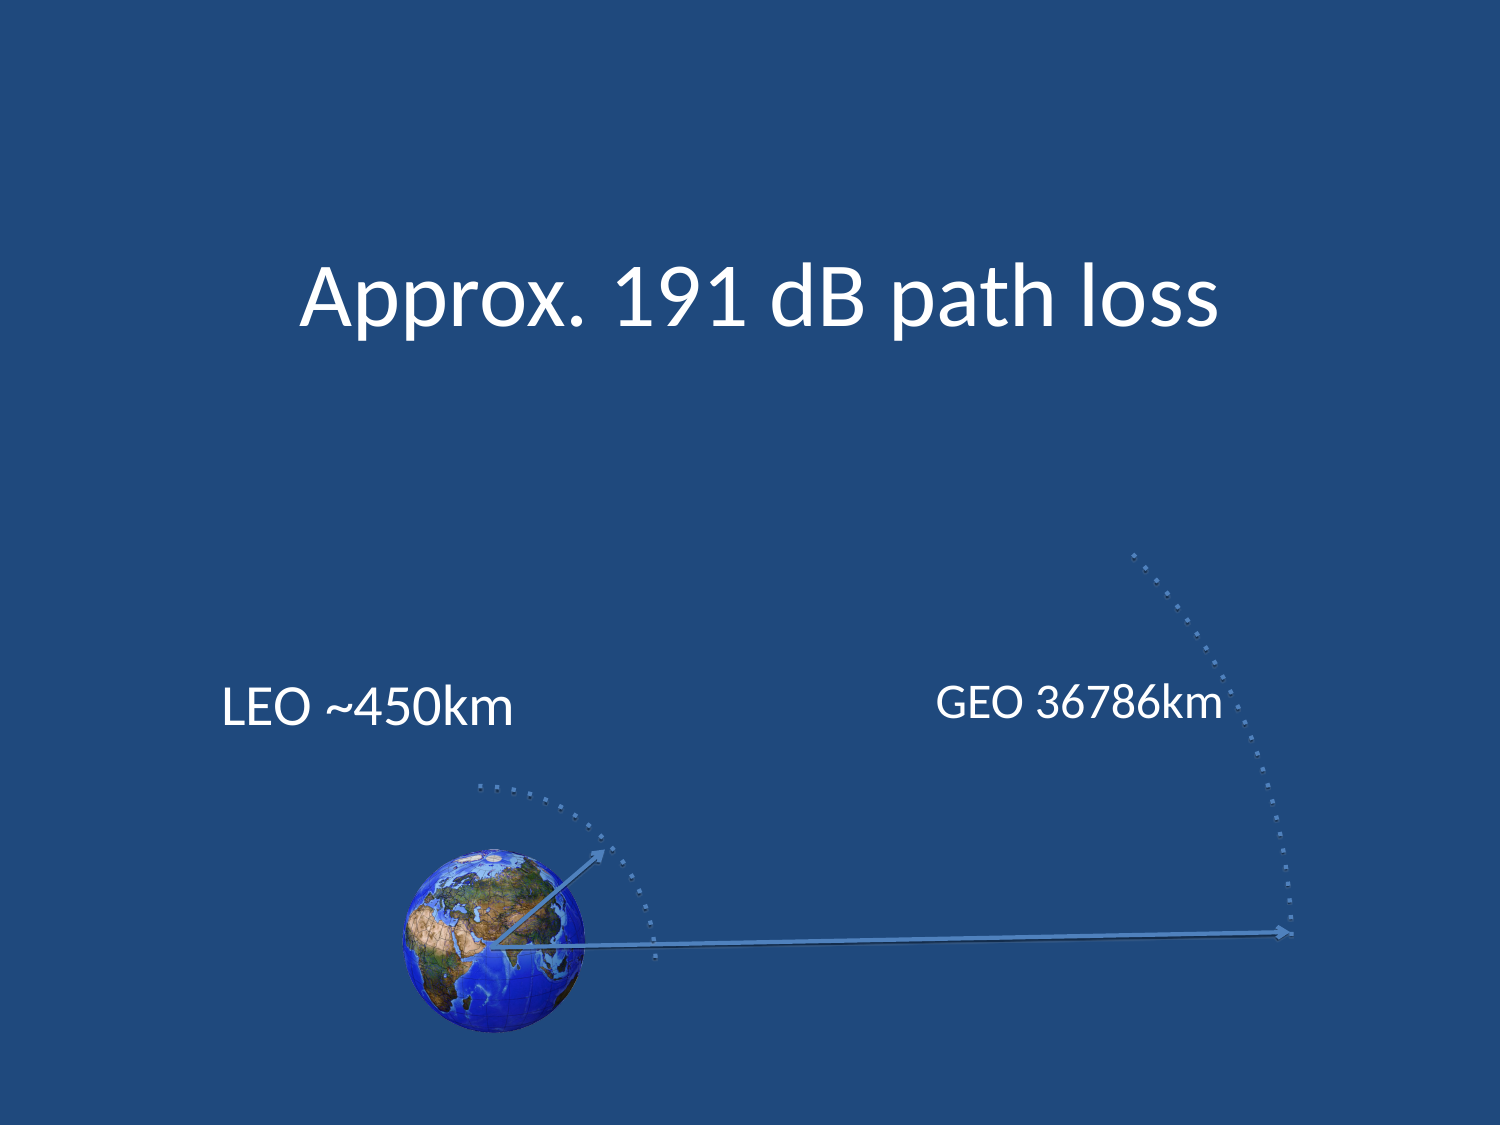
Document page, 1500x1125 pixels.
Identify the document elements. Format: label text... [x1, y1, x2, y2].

title Approx. 191 dB path loss [85, 196, 1436, 384]
text_box LEO ~450km [206, 659, 531, 745]
picture [399, 849, 588, 1034]
text_box GEO 36786km [920, 661, 1240, 736]
picture [501, 868, 588, 945]
